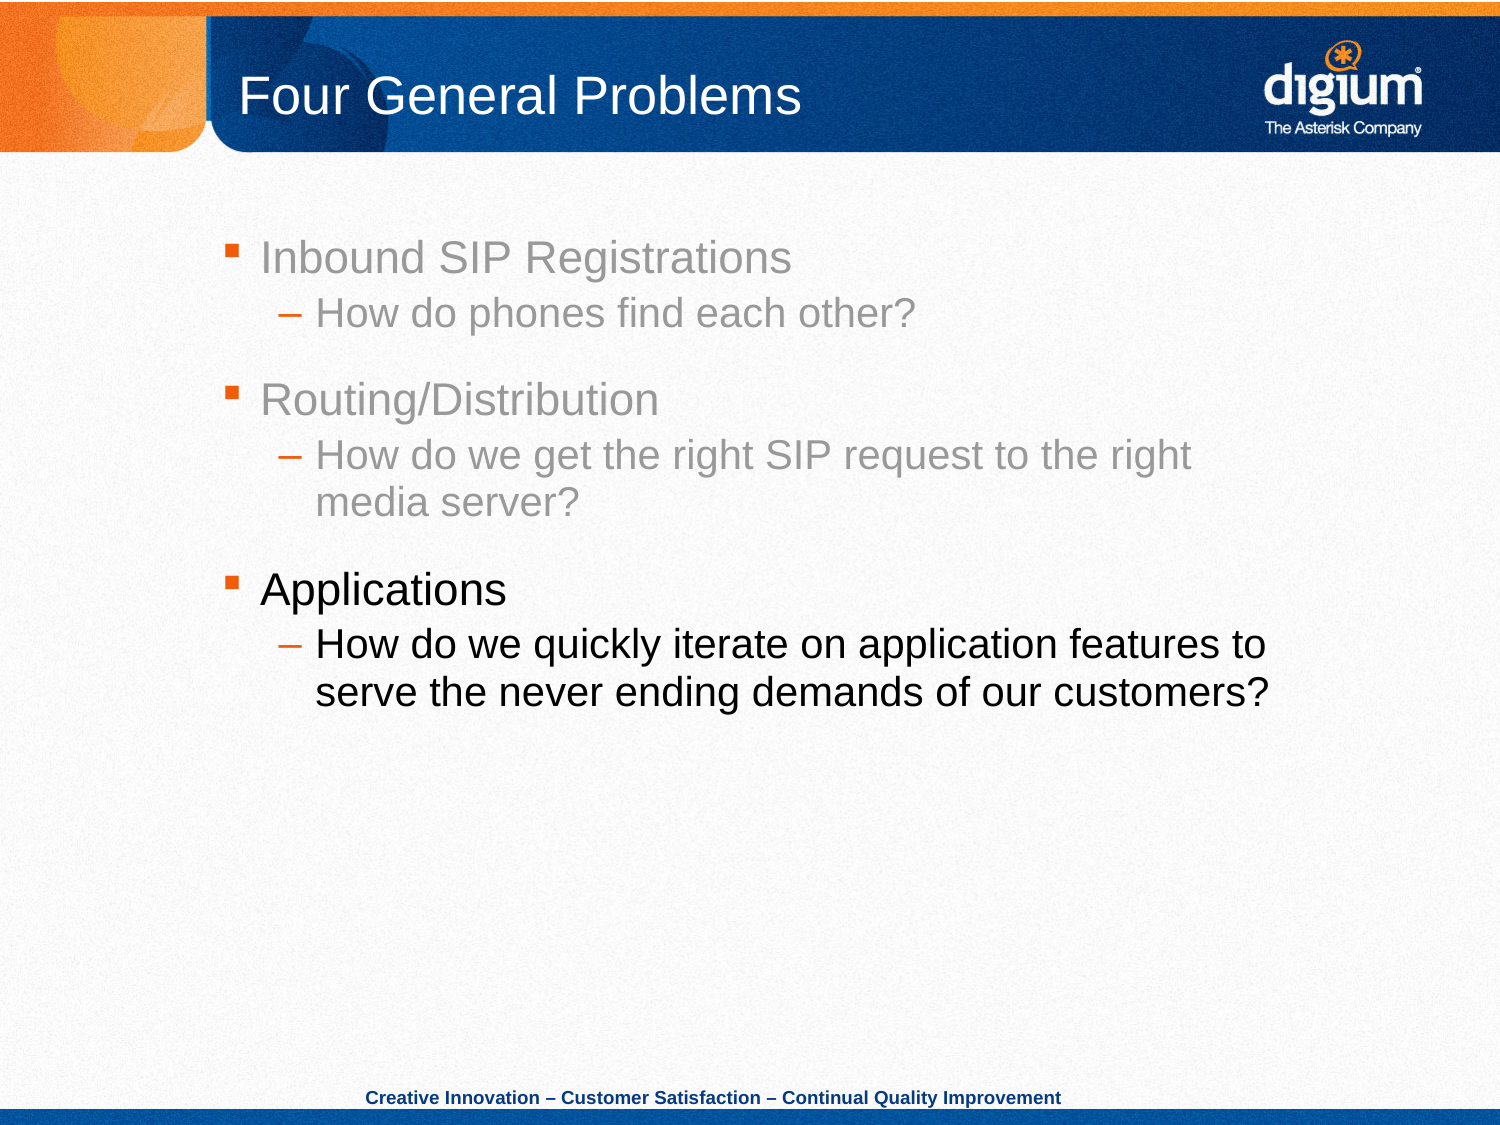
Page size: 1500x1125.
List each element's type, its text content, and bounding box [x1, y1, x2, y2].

title Four General Problems [238, 27, 1243, 127]
picture [0, 2, 1500, 1125]
list Inbound SIP Registrations How do phones find each other? Routing/Distribution How do we get the right SIP request to the right media server? Applications How do we quickly iterate on application features to serve the never ending demands of our customers? [206, 224, 1301, 1051]
